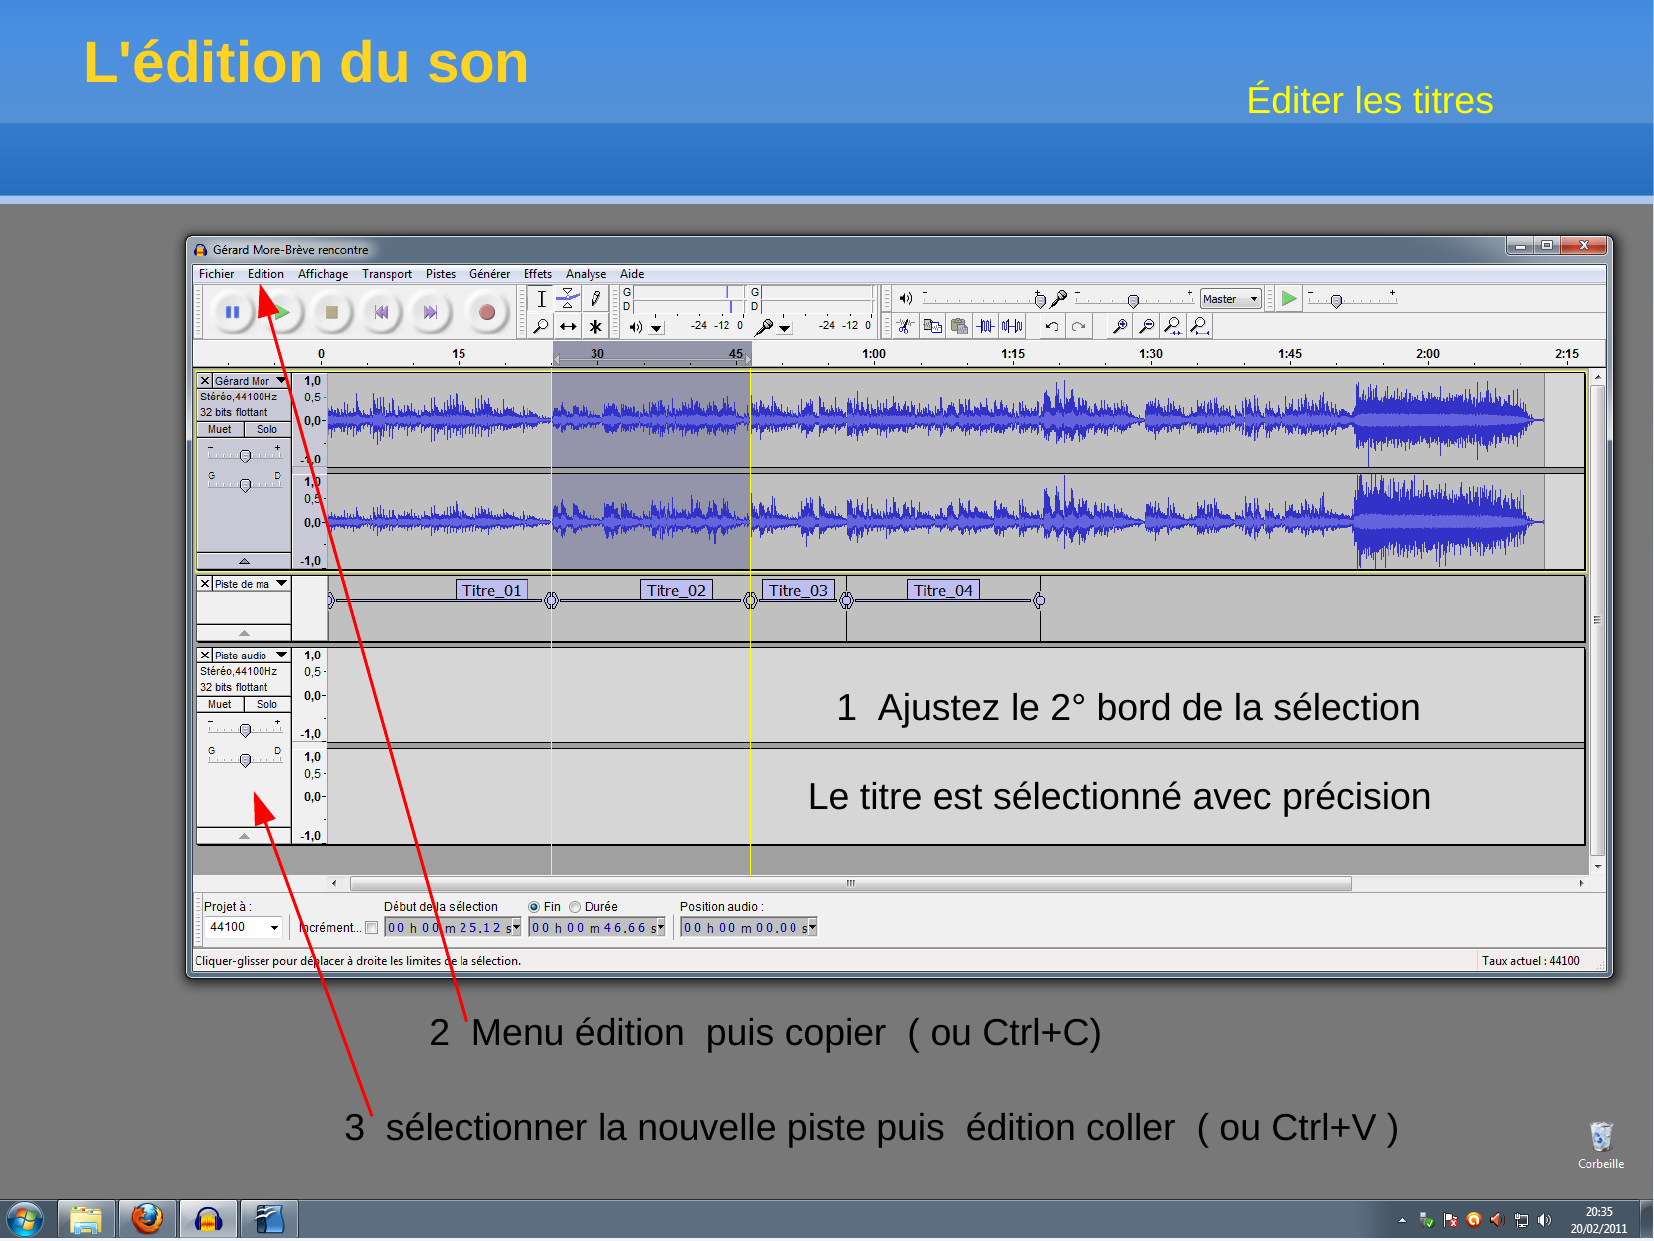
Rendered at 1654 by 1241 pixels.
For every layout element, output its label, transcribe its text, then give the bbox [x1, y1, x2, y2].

text_box 2 Menu édition puis copier ( ou Ctrl+C) [414, 1003, 1118, 1061]
title L'édition du son [6, 17, 609, 107]
title [0, 206, 1654, 1241]
text_box 3 sélectionner la nouvelle piste puis édition coller ( ou Ctrl+V ) [329, 1099, 1415, 1157]
text_box 1 Ajustez le 2° bord de la sélection [821, 679, 1437, 737]
picture [0, 0, 1654, 1238]
text_box Éditer les titres [1210, 29, 1654, 129]
text_box Le titre est sélectionné avec précision [793, 767, 1447, 825]
